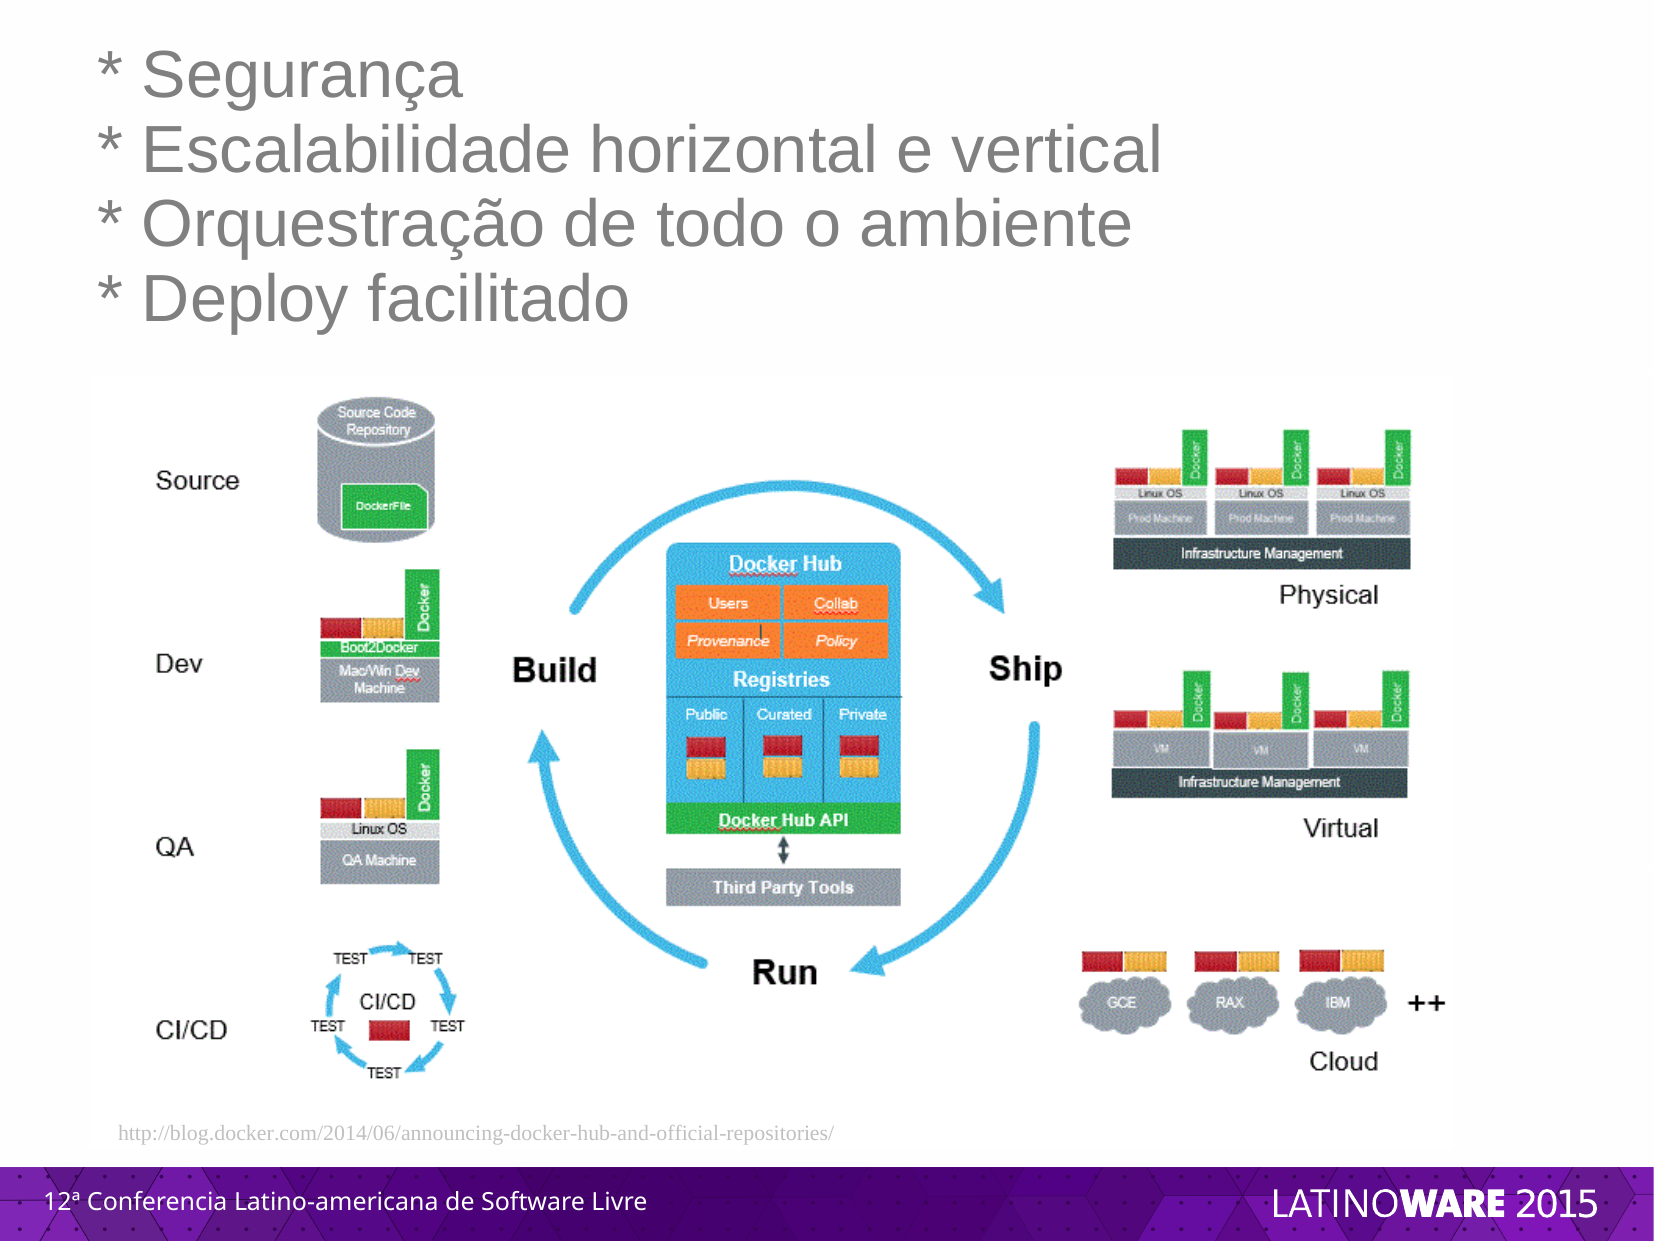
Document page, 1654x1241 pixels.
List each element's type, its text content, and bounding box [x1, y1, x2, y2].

picture [0, 0, 1654, 1241]
text_box 12ª Conferencia Latino-americana de Software Livre [28, 1176, 1127, 1234]
text_box * Segurança * Escalabilidade horizontal e vertical * Orquestração de todo o ambiente * Deploy facilitado [82, 29, 1571, 993]
text_box http://blog.docker.com/2014/06/announcing-docker-hub-and-official-repositories/ [118, 1062, 1536, 1146]
